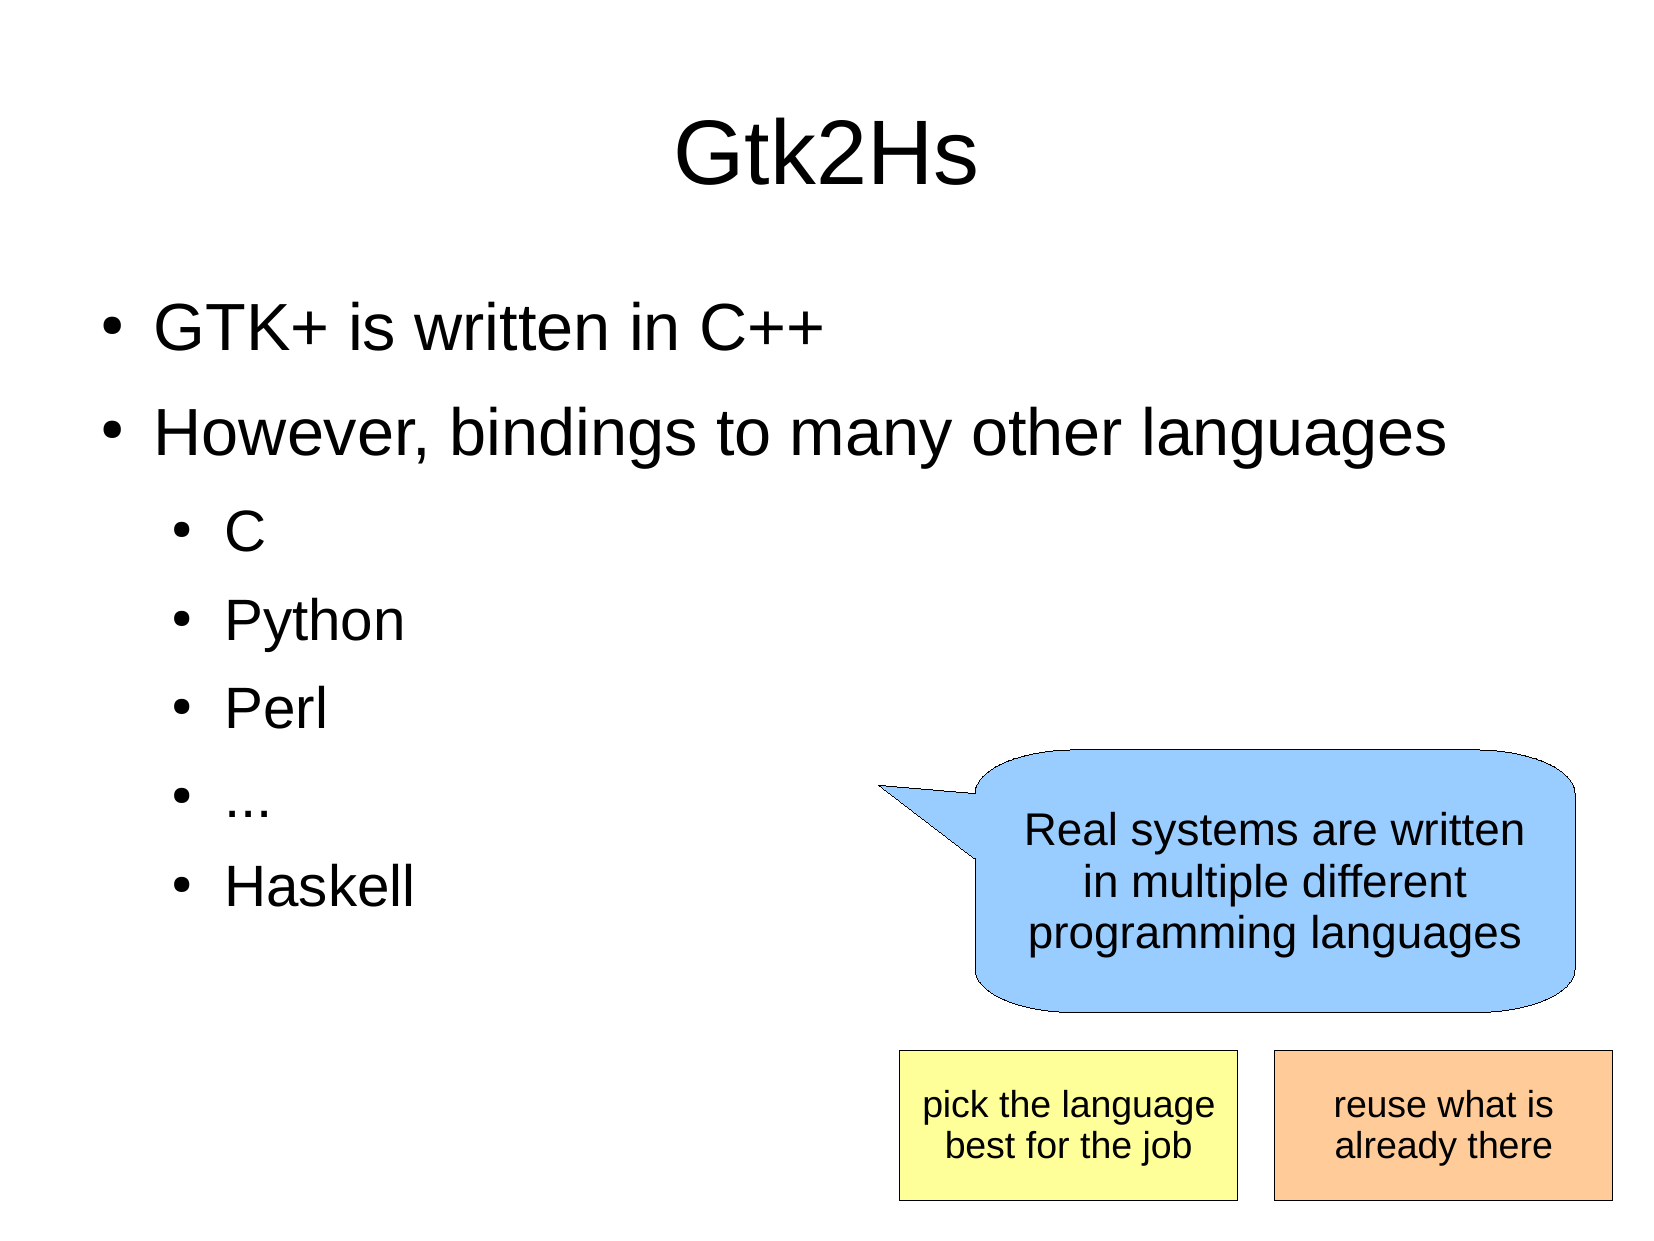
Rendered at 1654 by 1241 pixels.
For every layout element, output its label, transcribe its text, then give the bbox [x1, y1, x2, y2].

list GTK+ is written in C++ However, bindings to many other languages C Python Perl ... Haskell [82, 290, 1571, 1109]
title Gtk2Hs [82, 56, 1571, 250]
text_box reuse what is already there [1274, 1050, 1613, 1201]
text_box Real systems are written in multiple different programming languages [878, 749, 1576, 1013]
text_box pick the language best for the job [899, 1050, 1238, 1201]
